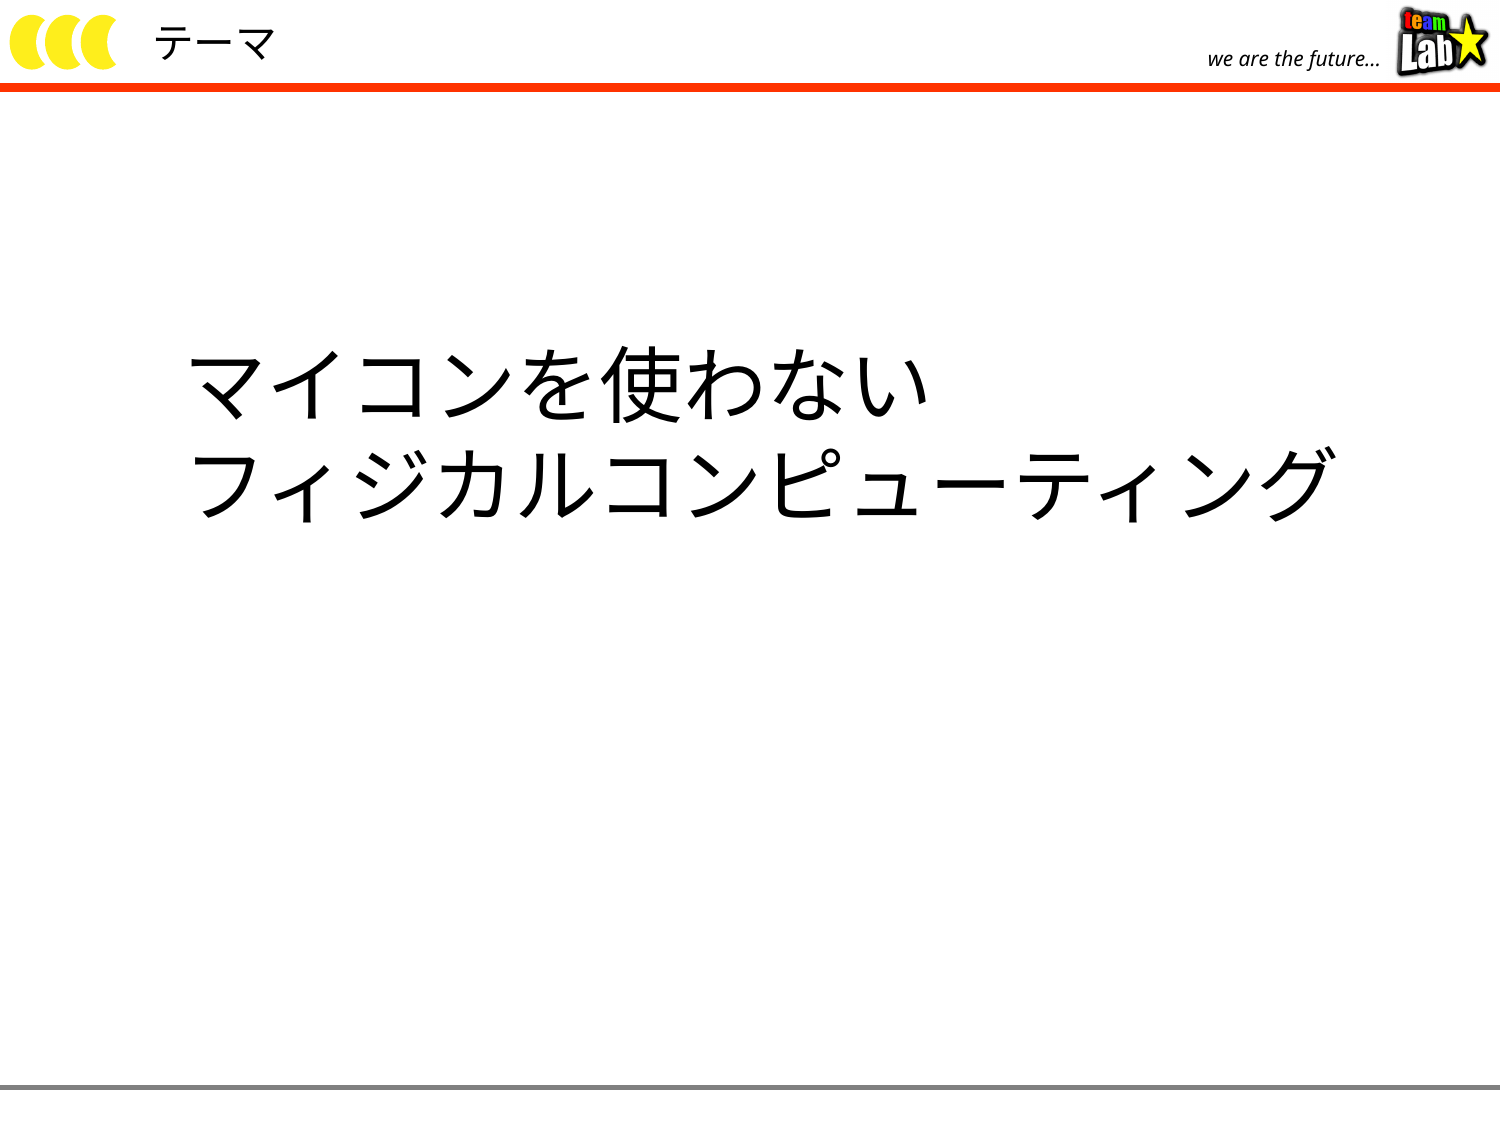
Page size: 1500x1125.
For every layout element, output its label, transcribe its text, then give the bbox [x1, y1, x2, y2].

title テーマ [137, 0, 925, 100]
list マイコンを使わない フィジカルコンピューティング [112, 324, 1388, 1021]
picture [1386, 0, 1499, 83]
